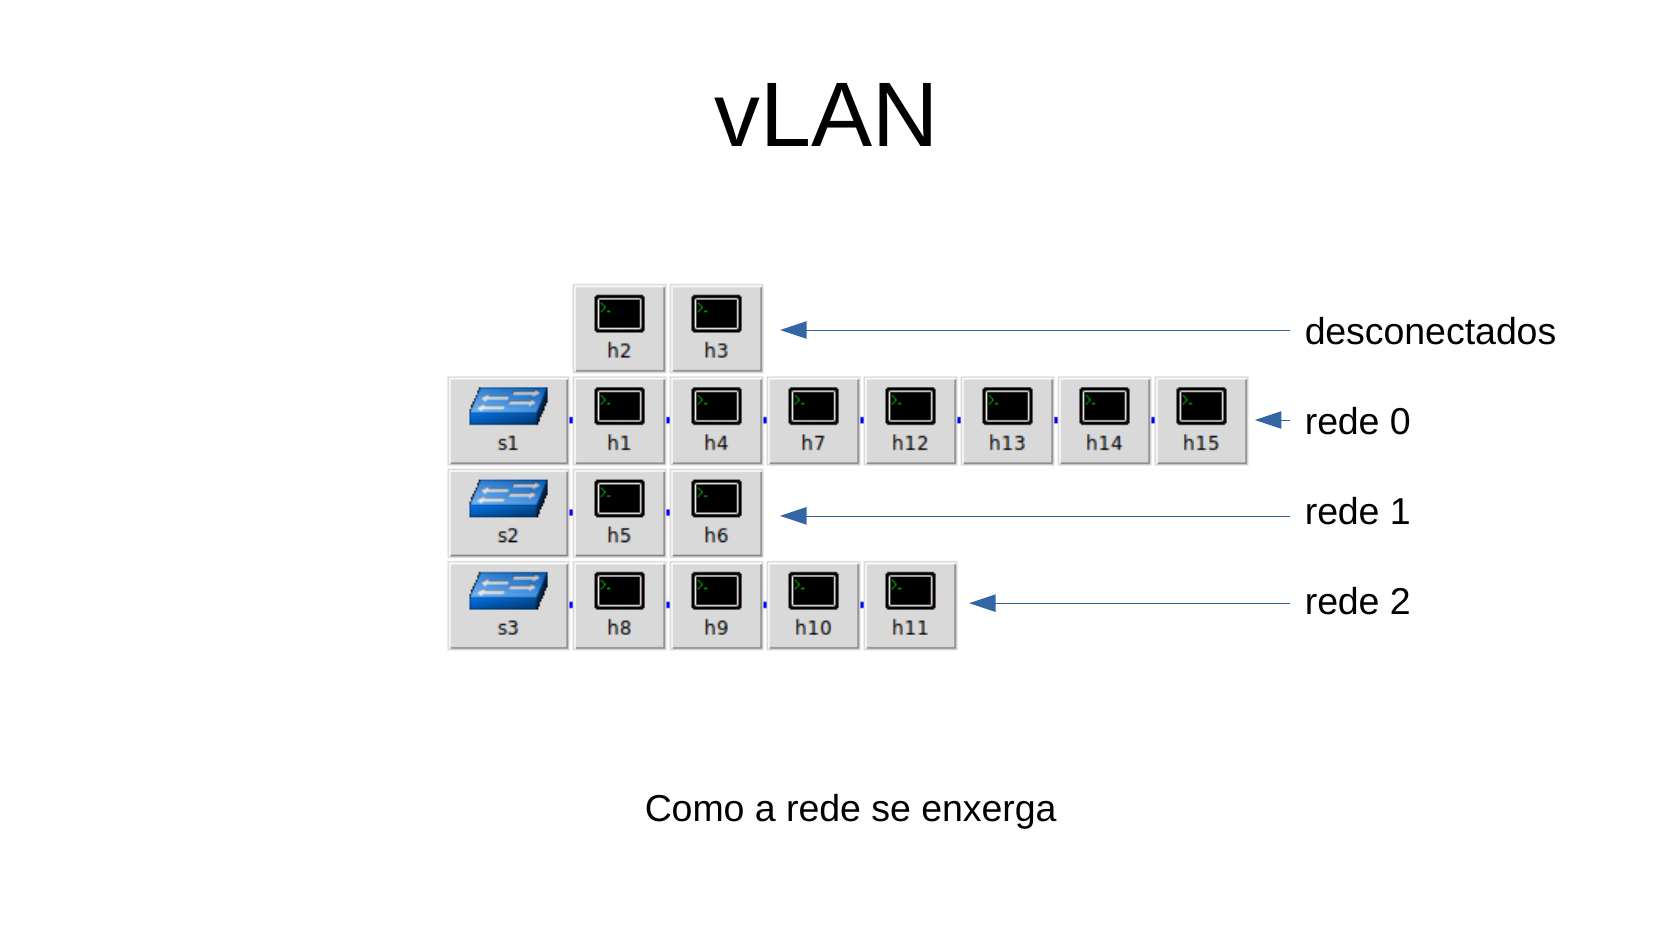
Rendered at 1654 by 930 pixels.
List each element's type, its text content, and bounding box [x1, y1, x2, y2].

picture [440, 278, 1255, 661]
text_box desconectados [1290, 303, 1572, 360]
text_box rede 0 [1290, 393, 1426, 450]
text_box Como a rede se enxerga [630, 780, 1072, 837]
text_box rede 1 [1290, 483, 1426, 541]
title vLAN [82, 37, 1571, 193]
text_box rede 2 [1290, 573, 1426, 631]
